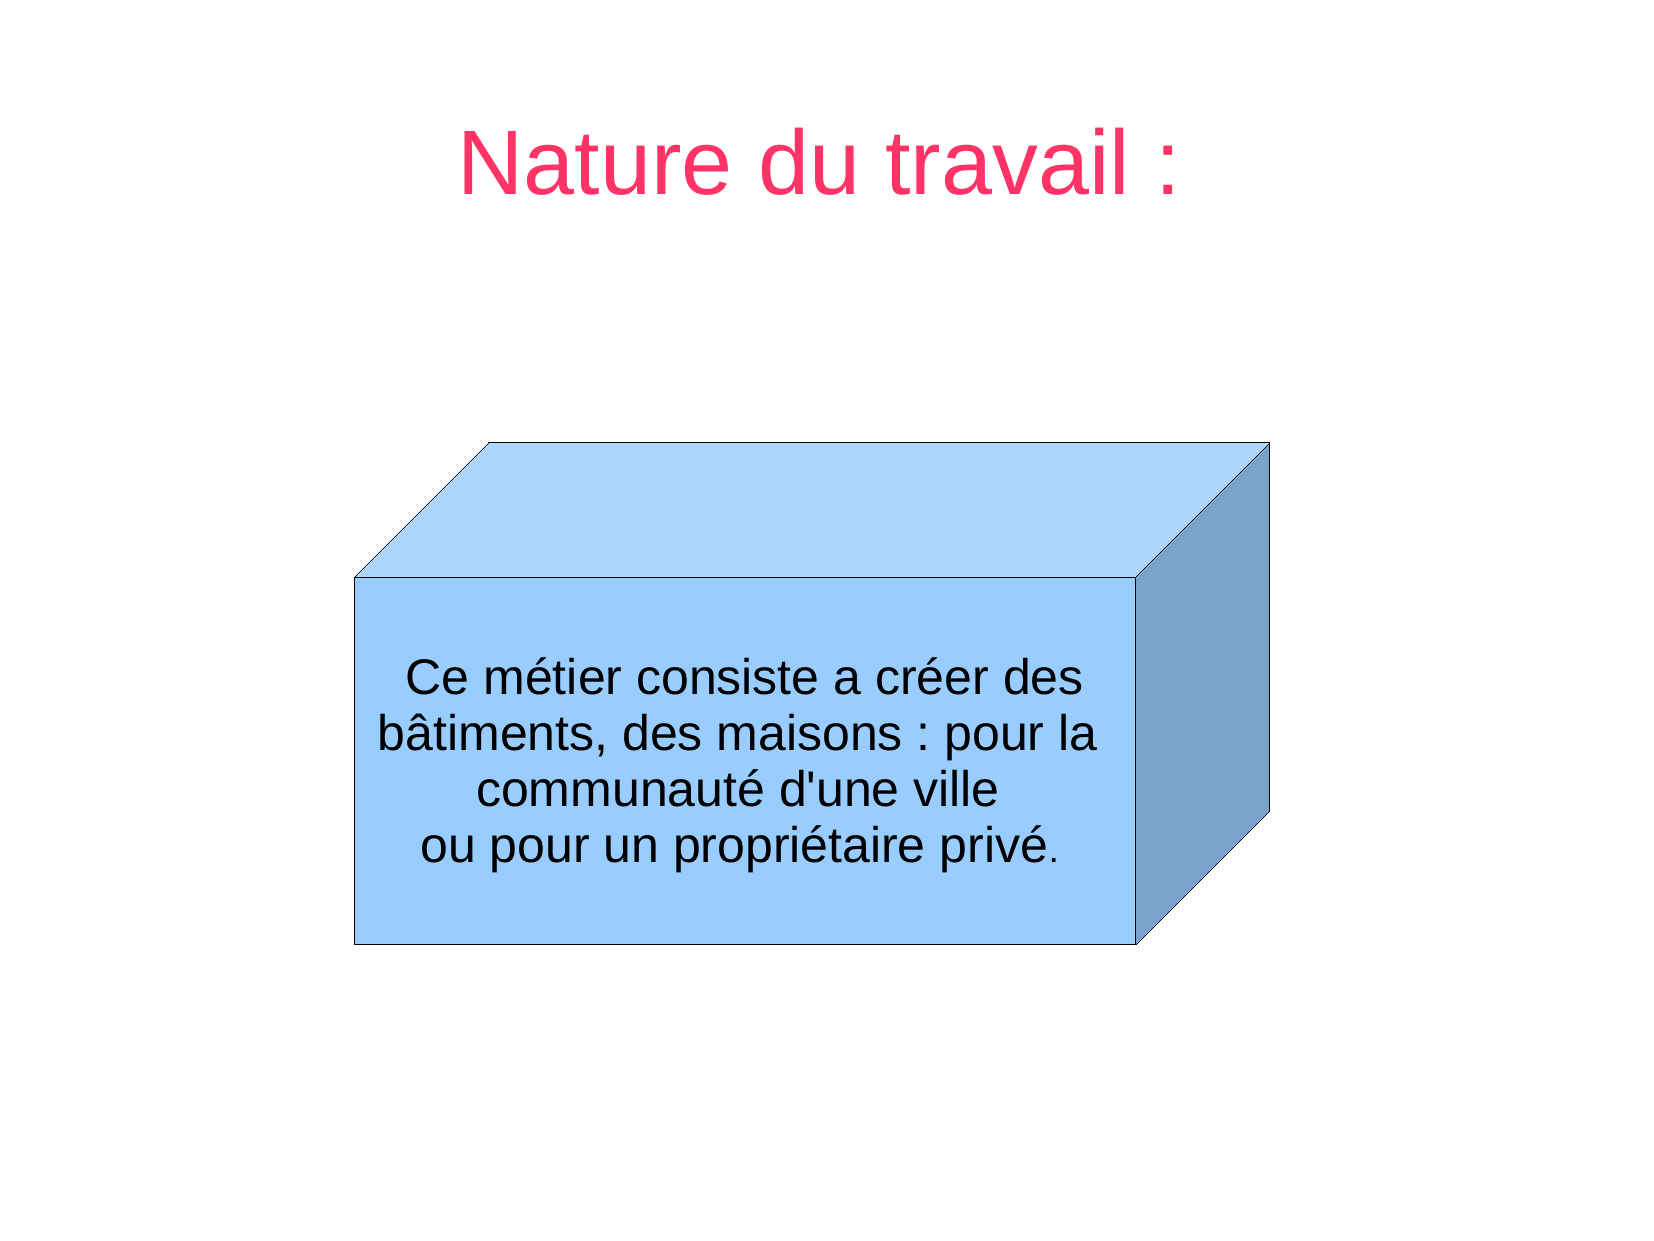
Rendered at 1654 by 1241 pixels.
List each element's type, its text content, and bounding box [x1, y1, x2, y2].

text_box Ce métier consiste a créer des bâtiments, des maisons : pour la communauté d'une ville ou pour un propriétaire privé. [354, 578, 1135, 945]
title Nature du travail : [88, 59, 1577, 267]
